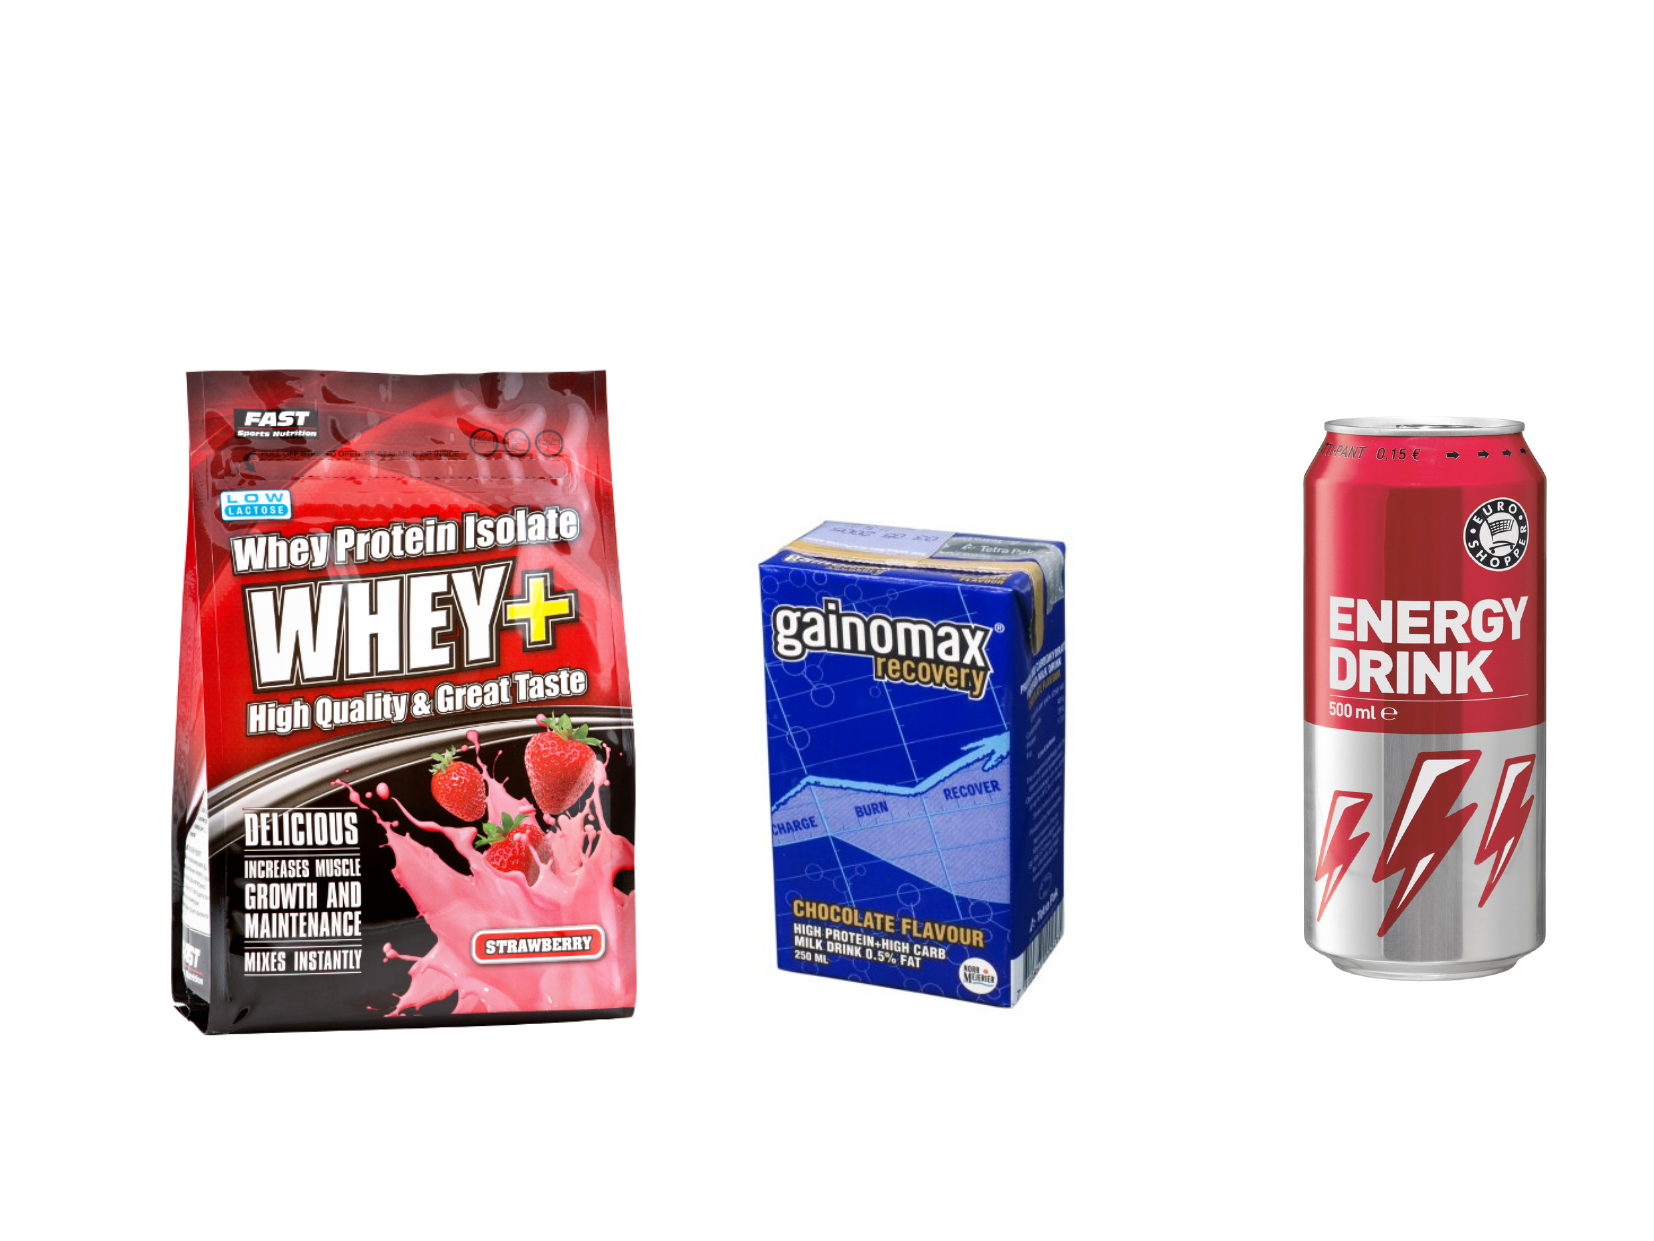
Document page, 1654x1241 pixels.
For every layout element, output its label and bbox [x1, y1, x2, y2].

picture [65, 364, 1081, 1042]
picture [1288, 403, 1561, 990]
